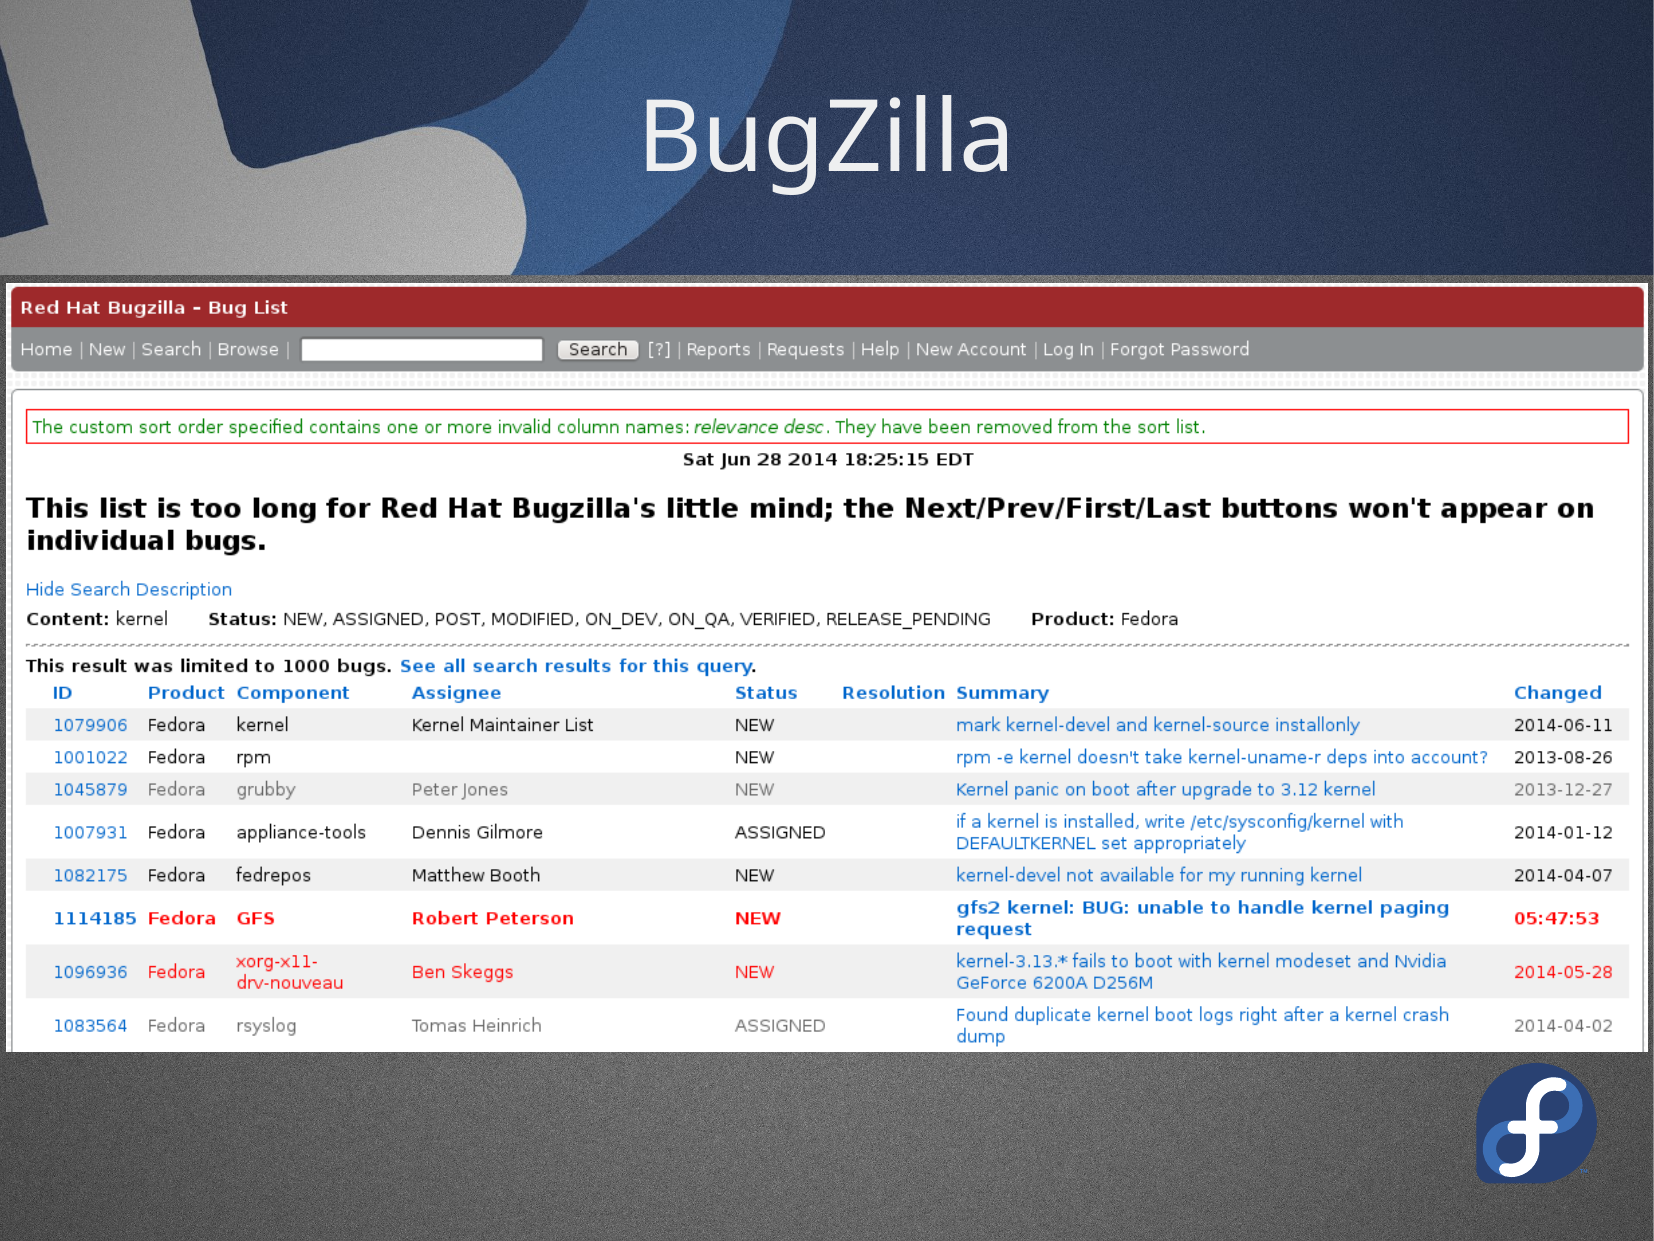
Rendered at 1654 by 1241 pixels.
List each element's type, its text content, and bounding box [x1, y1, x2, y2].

picture [0, 0, 1654, 1241]
title BugZilla [88, 29, 1565, 237]
